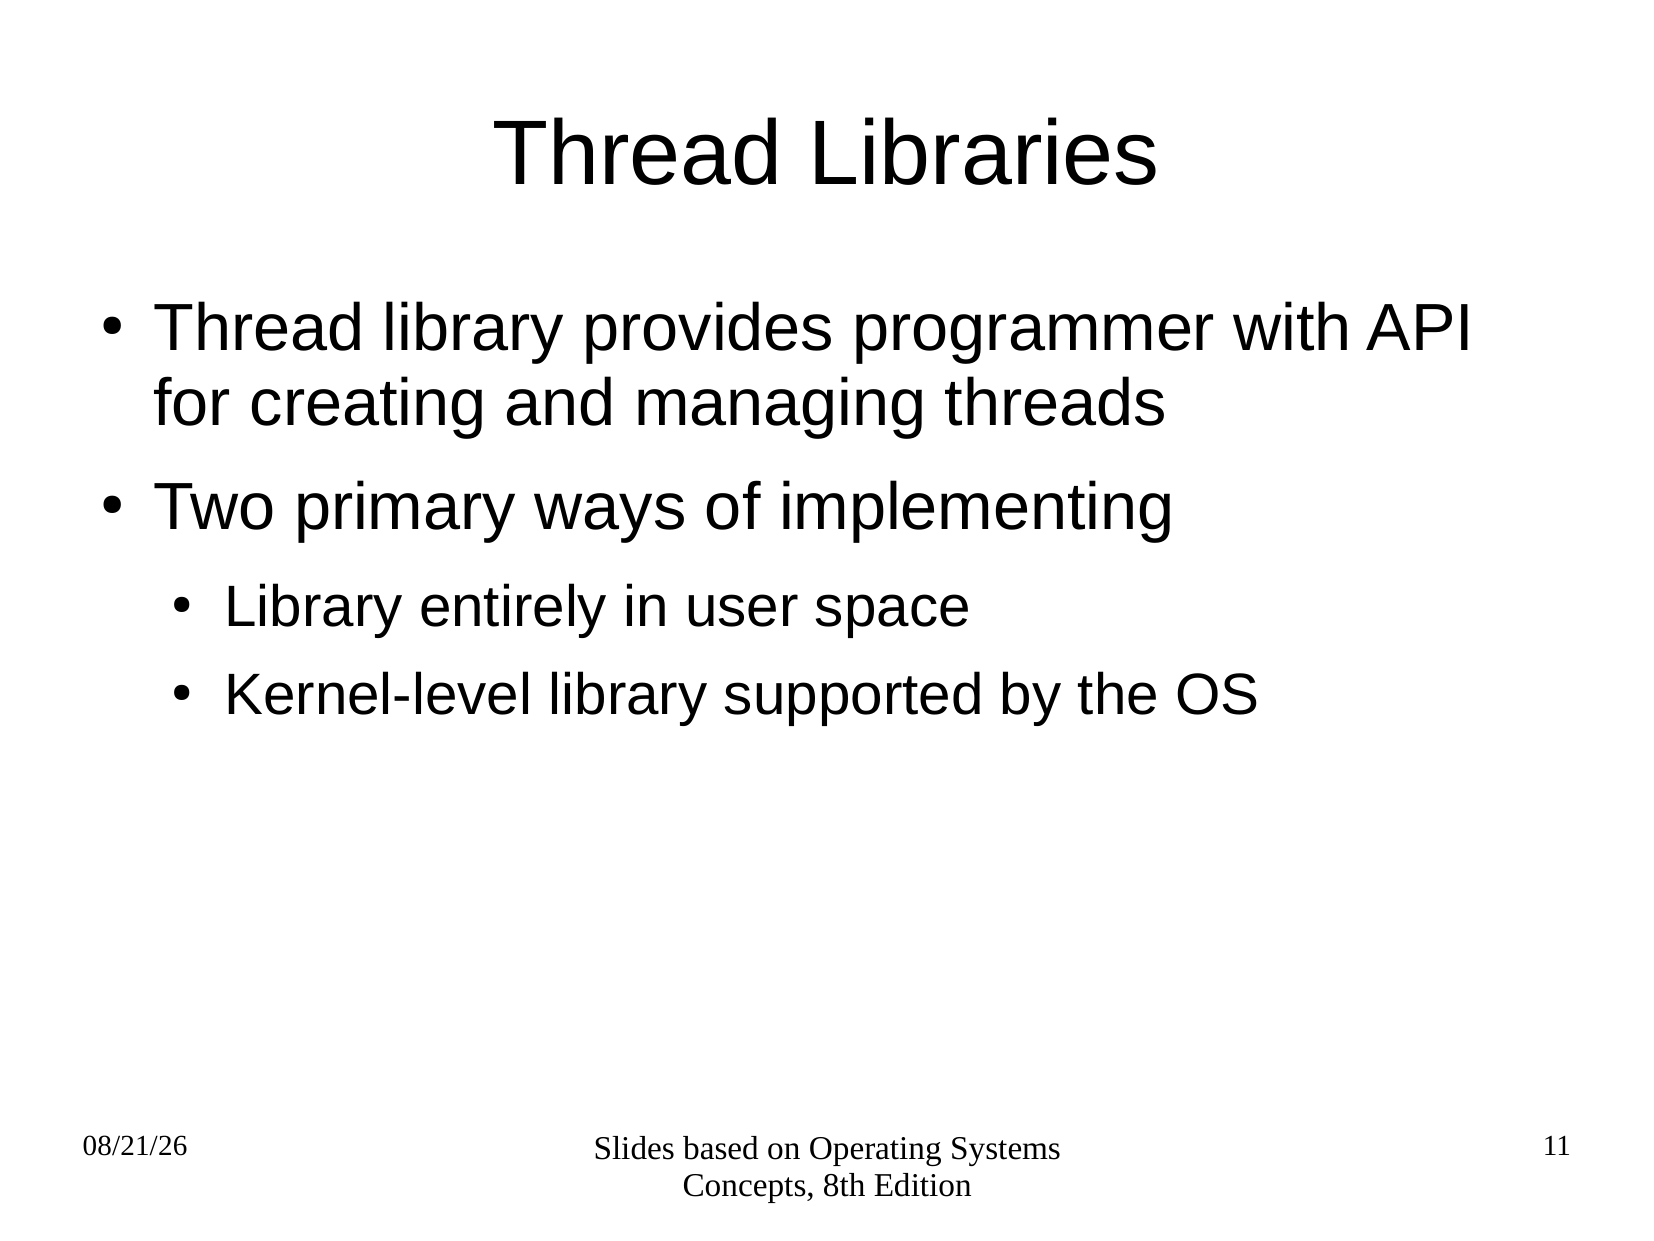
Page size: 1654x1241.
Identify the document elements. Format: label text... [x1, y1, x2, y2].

list Thread library provides programmer with API for creating and managing threads Two primary ways of implementing Library entirely in user space Kernel-level library supported by the OS [82, 290, 1571, 1109]
title Thread Libraries [82, 49, 1571, 257]
